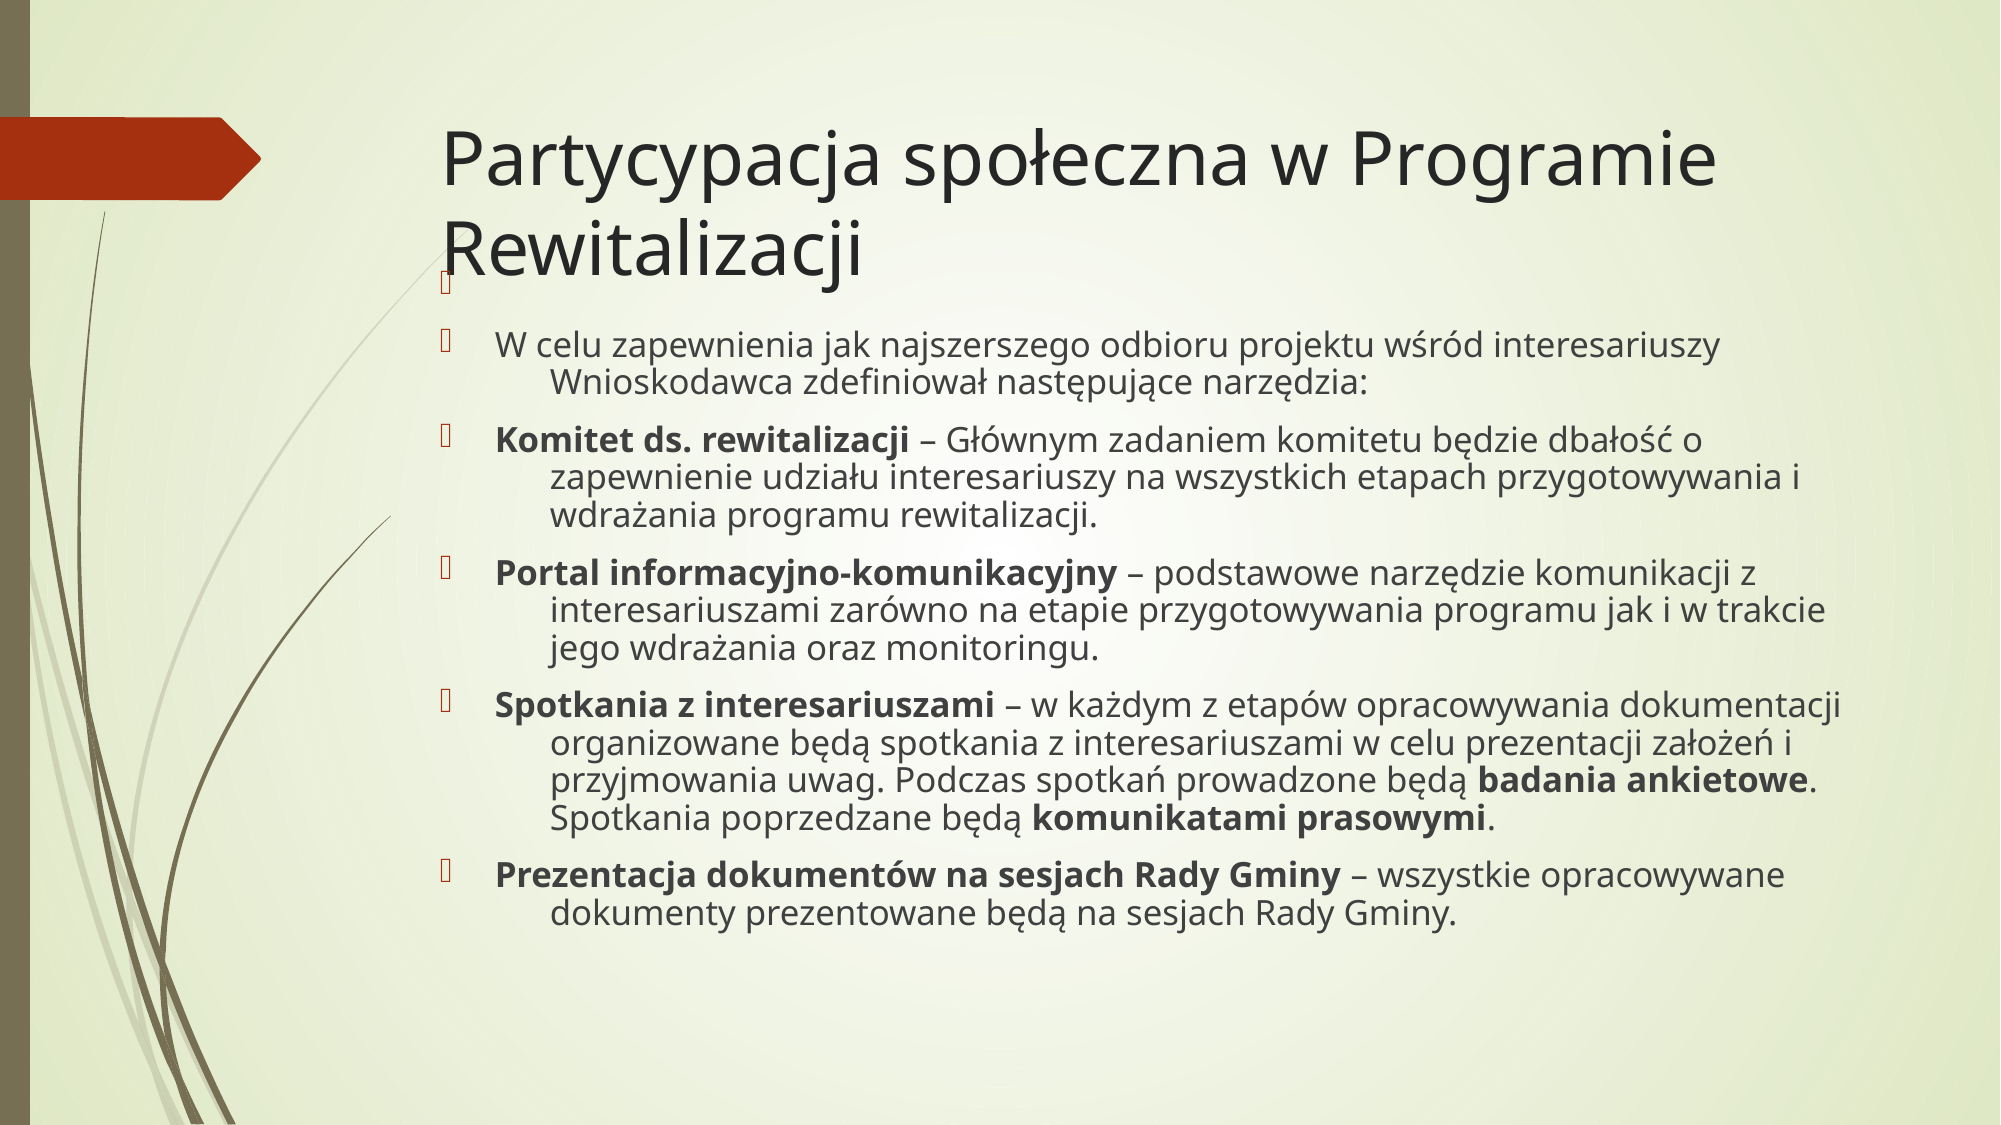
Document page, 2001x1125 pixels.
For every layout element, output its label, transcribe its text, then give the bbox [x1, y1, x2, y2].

list W celu zapewnienia jak najszerszego odbioru projektu wśród interesariuszy Wnioskodawca zdefiniował następujące narzędzia: Komitet ds. rewitalizacji – Głównym zadaniem komitetu będzie dbałość o zapewnienie udziału interesariuszy na wszystkich etapach przygotowywania i wdrażania programu rewitalizacji. Portal informacyjno-komunikacyjny – podstawowe narzędzie komunikacji z interesariuszami zarówno na etapie przygotowywania programu jak i w trakcie jego wdrażania oraz monitoringu. Spotkania z interesariuszami – w każdym z etapów opracowywania dokumentacji organizowane będą spotkania z interesariuszami w celu prezentacji założeń i przyjmowania uwag. Podczas spotkań prowadzone będą badania ankietowe. Spotkania poprzedzane będą komunikatami prasowymi. Prezentacja dokumentów na sesjach Rady Gminy – wszystkie opracowywane dokumenty prezentowane będą na sesjach Rady Gminy. [424, 257, 1888, 970]
title Partycypacja społeczna w Programie Rewitalizacji [425, 102, 1888, 257]
